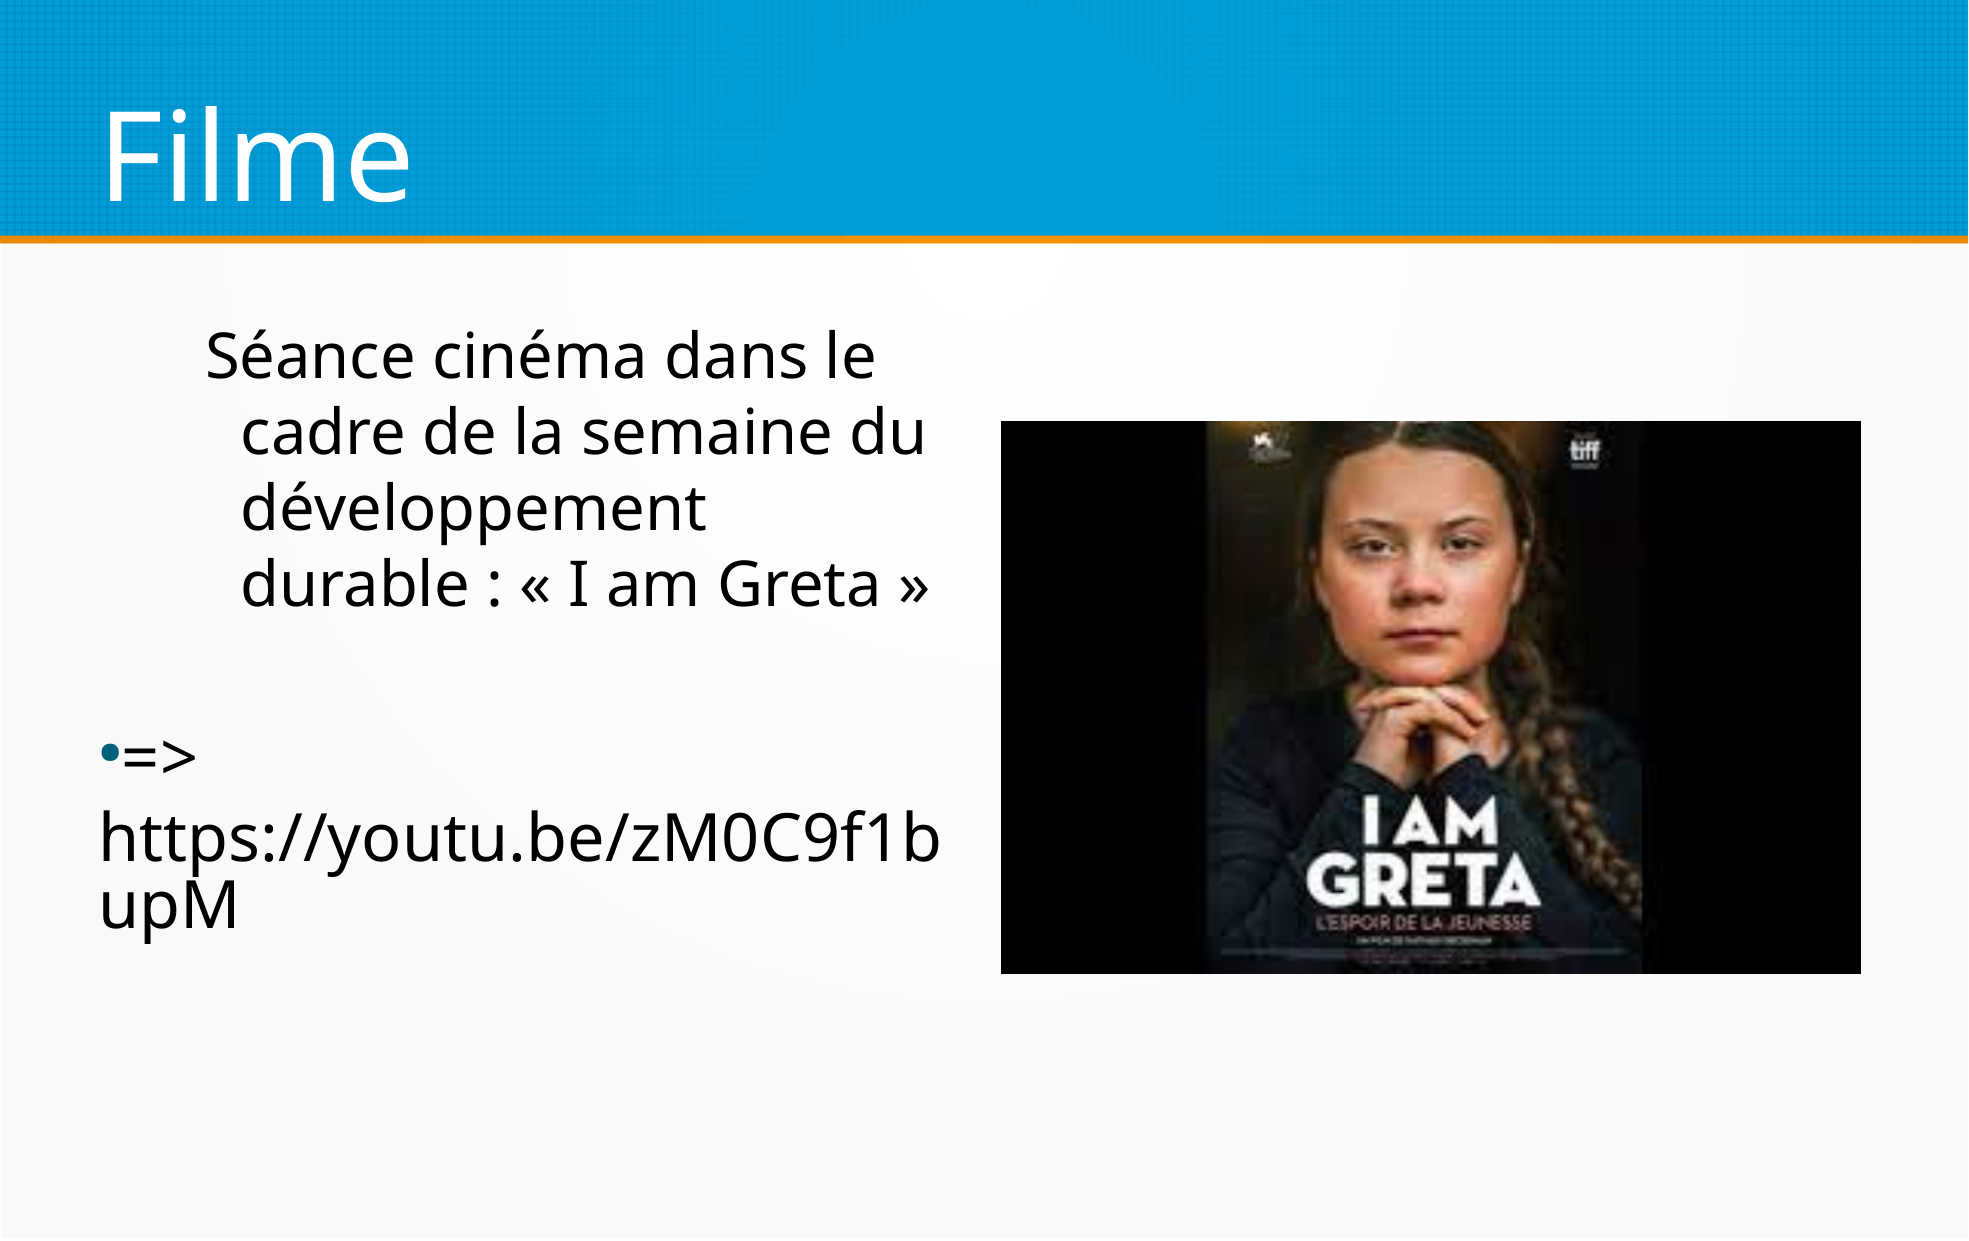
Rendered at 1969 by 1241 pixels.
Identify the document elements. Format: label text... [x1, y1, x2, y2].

picture [1001, 421, 1861, 974]
title Filme [98, 19, 1870, 227]
list Séance cinéma dans le cadre de la semaine du développement durable : « I am Greta » [98, 315, 958, 680]
list => https://youtu.be/zM0C9f1bupM [98, 714, 958, 1080]
